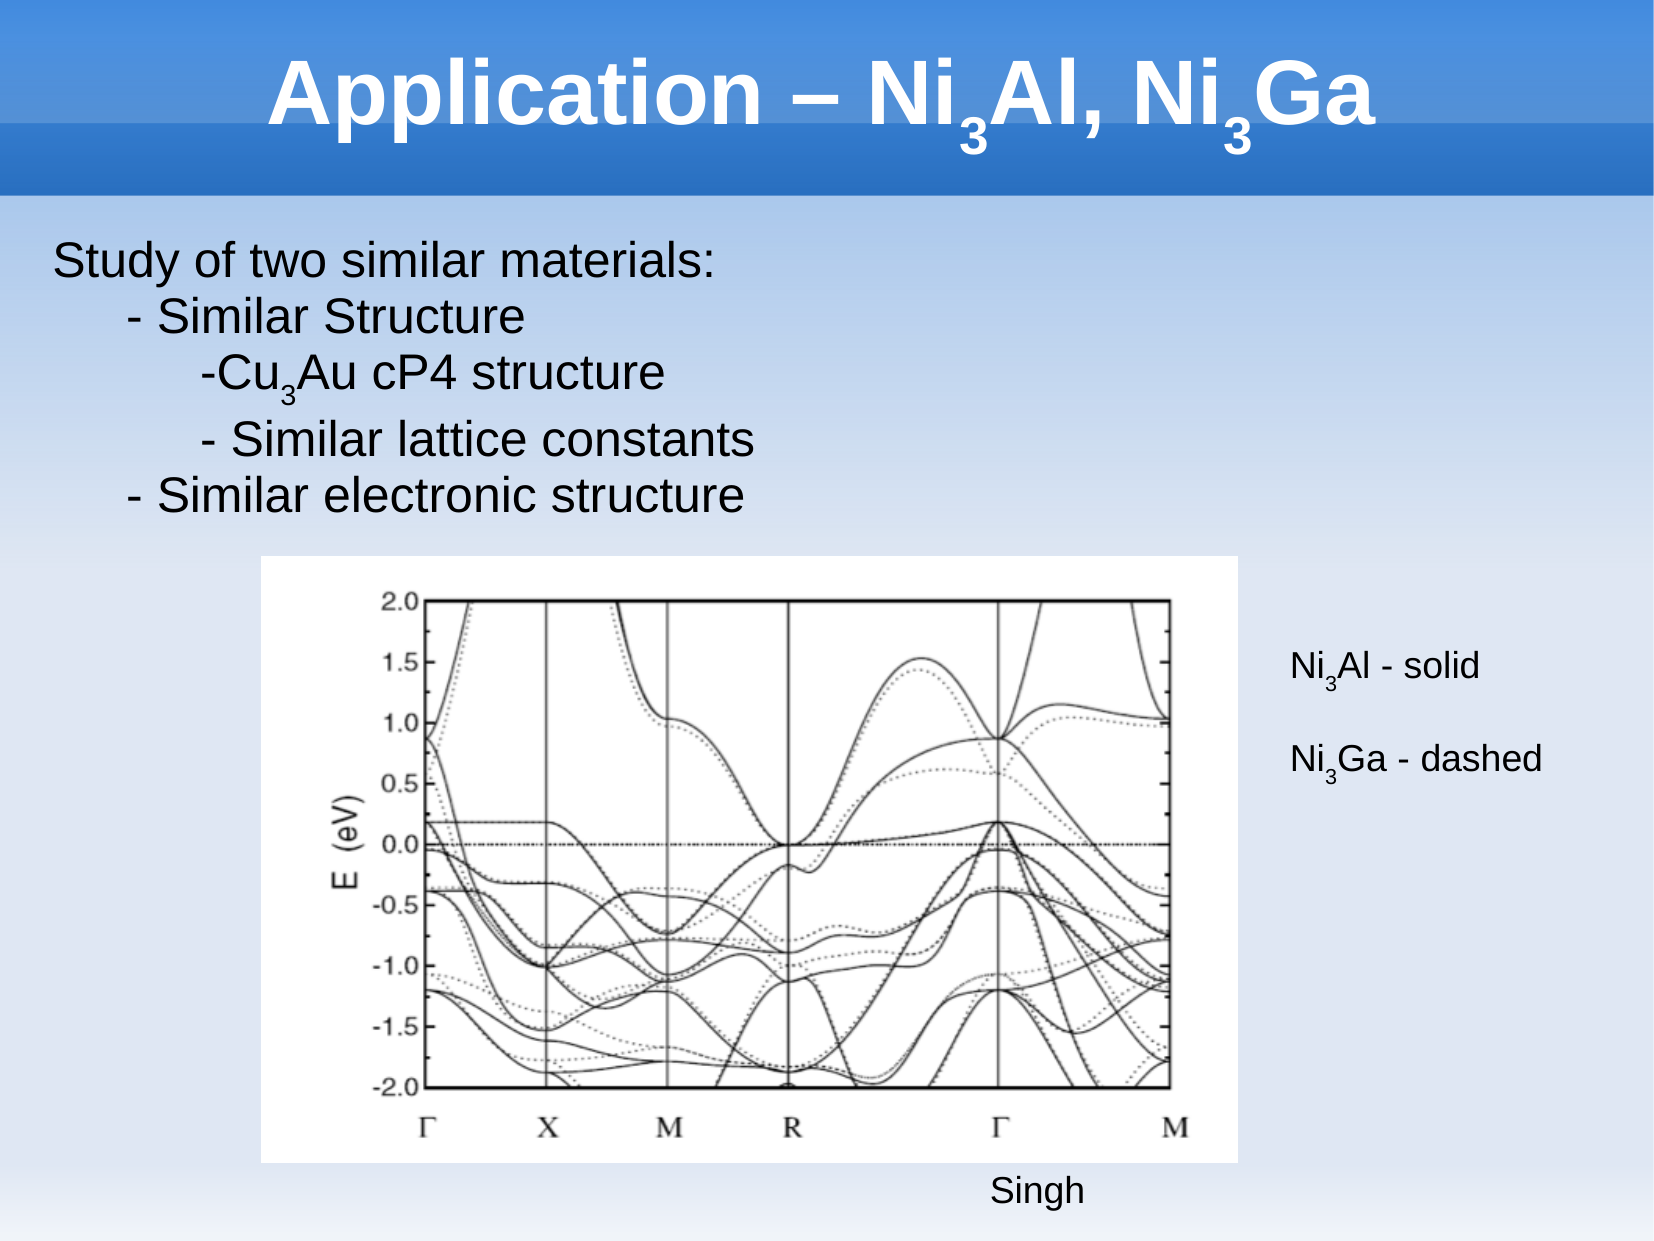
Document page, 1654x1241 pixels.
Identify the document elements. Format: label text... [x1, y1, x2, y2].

title Application – Ni3Al, Ni3Ga [76, 7, 1565, 200]
text_box Study of two similar materials: - Similar Structure -Cu3Au cP4 structure - Similar lattice constants - Similar electronic structure [37, 225, 1238, 543]
picture [0, 0, 1654, 1241]
text_box Ni3Al - solid Ni3Ga - dashed [1275, 637, 1576, 844]
text_box Singh [975, 1162, 1276, 1221]
